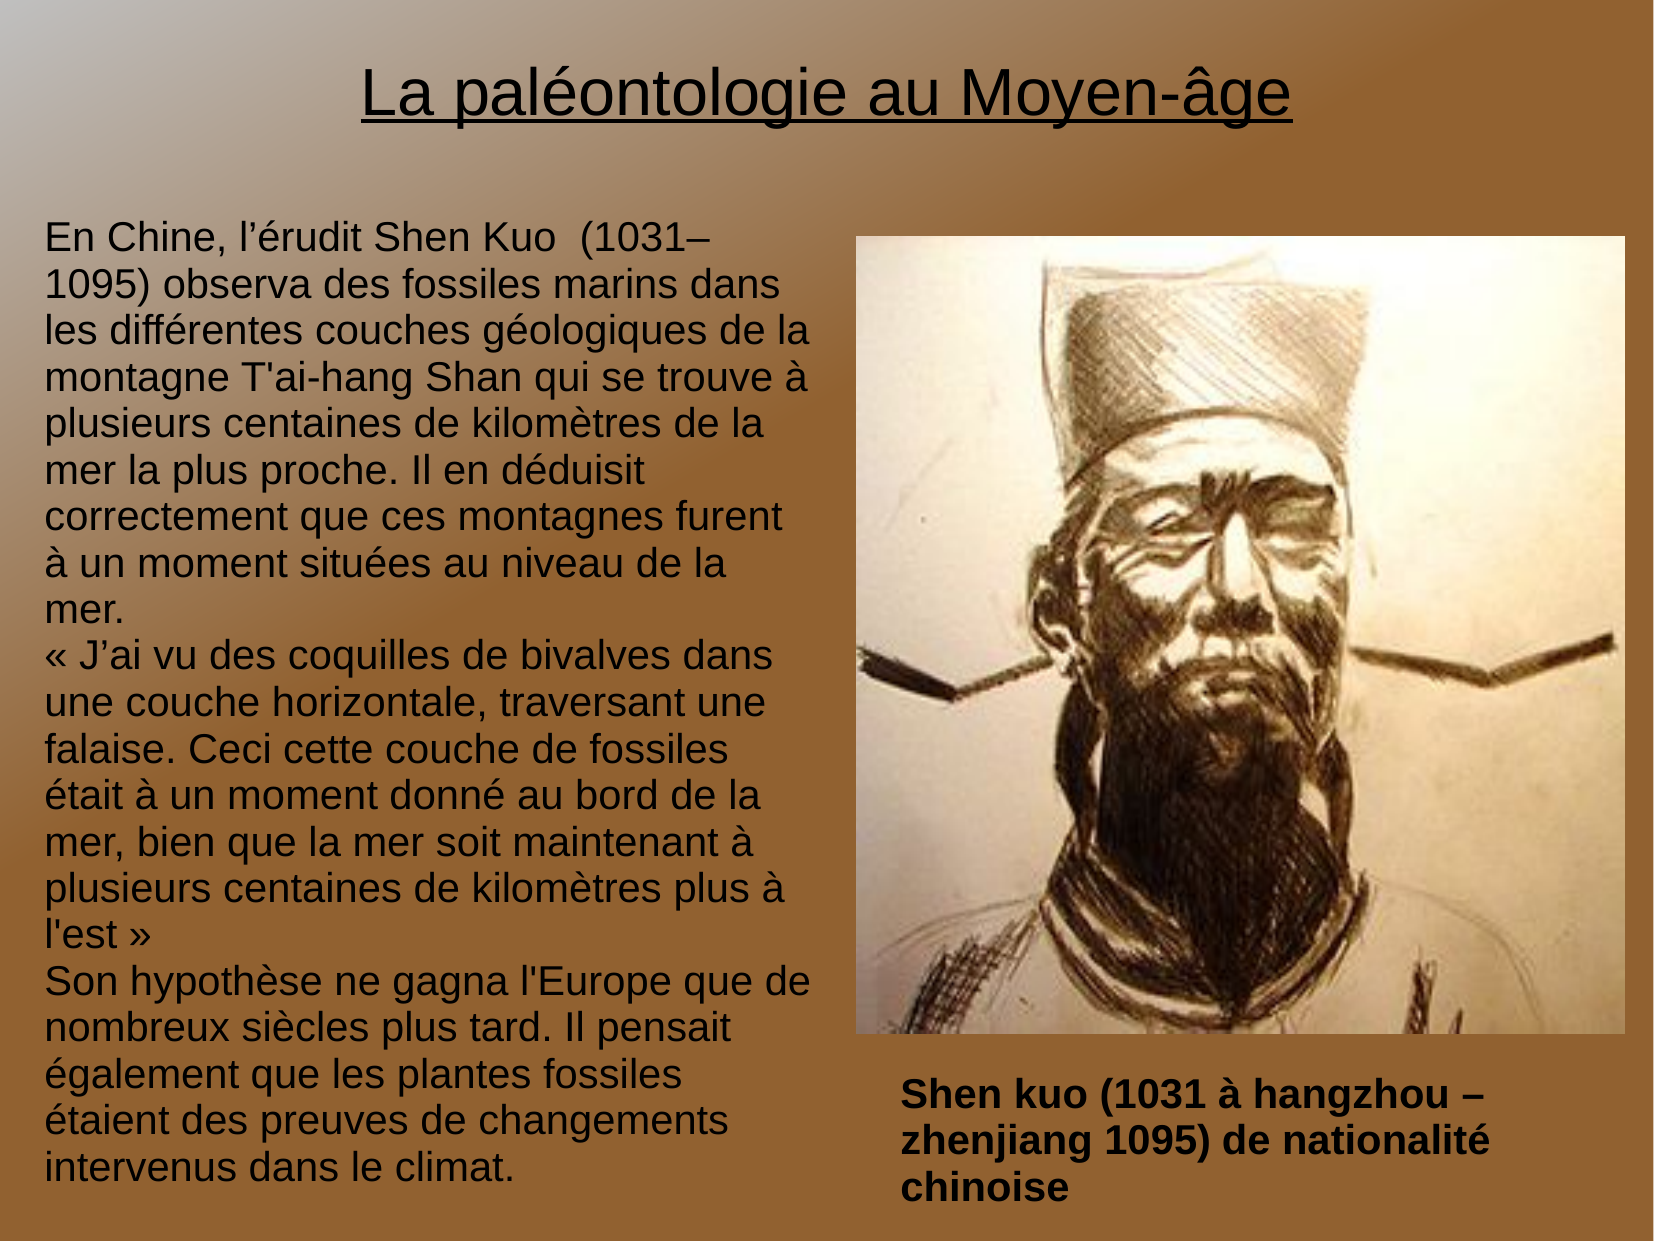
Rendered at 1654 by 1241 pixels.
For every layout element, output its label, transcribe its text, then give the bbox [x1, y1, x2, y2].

text_box Shen kuo (1031 à hangzhou – zhenjiang 1095) de nationalité chinoise [885, 1062, 1654, 1221]
text_box En Chine, l’érudit Shen Kuo (1031–1095) observa des fossiles marins dans les différentes couches géologiques de la montagne T'ai-hang Shan qui se trouve à plusieurs centaines de kilomètres de la mer la plus proche. Il en déduisit correctement que ces montagnes furent à un moment situées au niveau de la mer. « J’ai vu des coquilles de bivalves dans une couche horizontale, traversant une falaise. Ceci cette couche de fossiles était à un moment donné au bord de la mer, bien que la mer soit maintenant à plusieurs centaines de kilomètres plus à l'est » Son hypothèse ne gagna l'Europe que de nombreux siècles plus tard. Il pensait également que les plantes fossiles étaient des preuves de changements intervenus dans le climat. [29, 206, 827, 1211]
picture [856, 236, 1625, 1034]
text_box La paléontologie au Moyen-âge [236, 47, 1418, 680]
